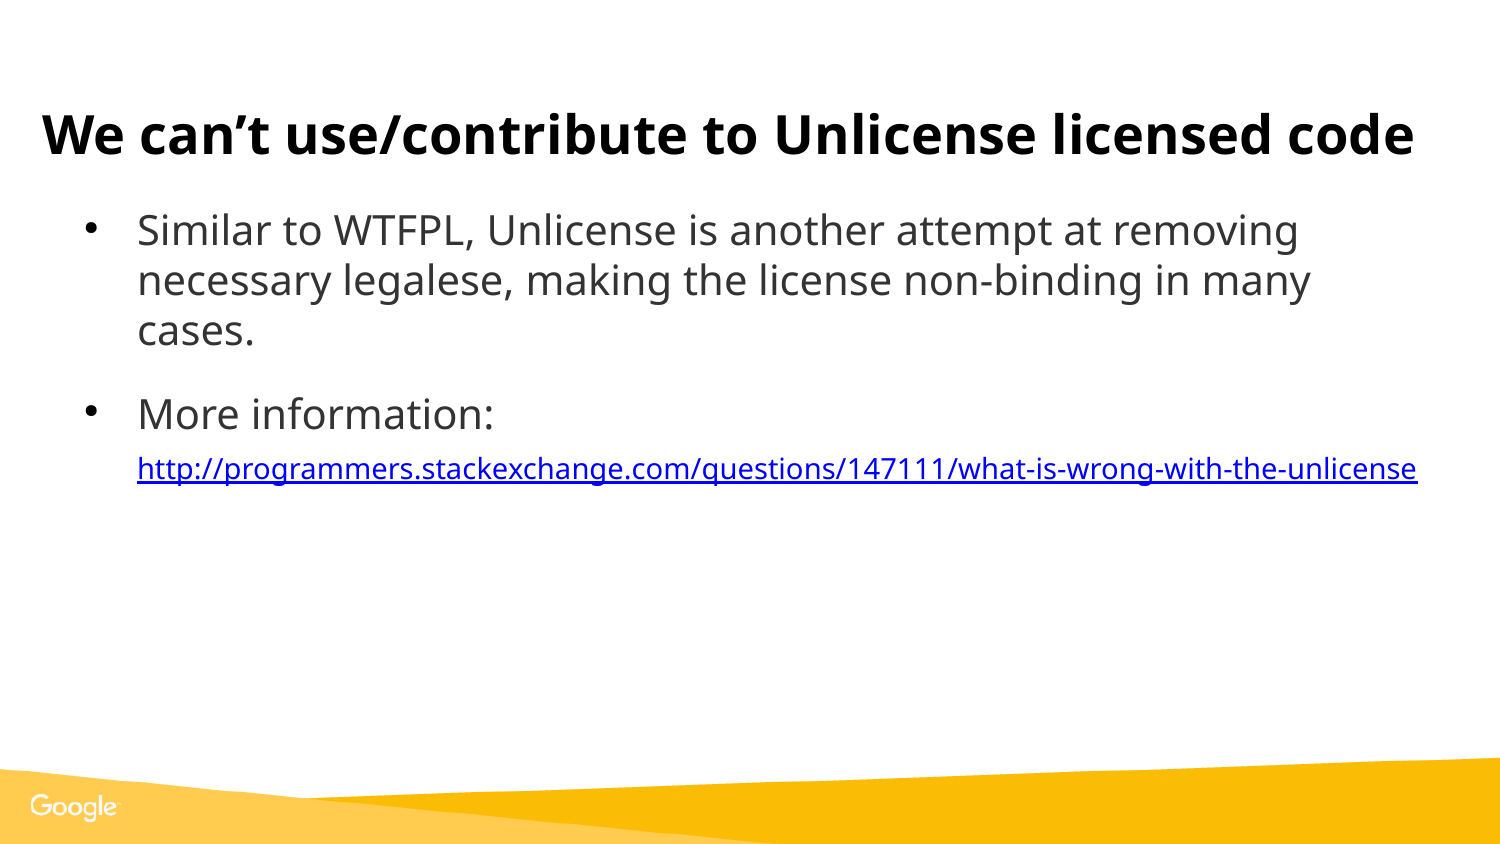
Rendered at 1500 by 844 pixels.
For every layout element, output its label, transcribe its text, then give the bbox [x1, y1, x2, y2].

text_box We can’t use/contribute to Unlicense licensed code [27, 85, 1478, 210]
picture [0, 0, 1500, 844]
list Similar to WTFPL, Unlicense is another attempt at removing necessary legalese, making the license non-binding in many cases. More information: http://programmers.stackexchange.com/questions/147111/what-is-wrong-with-the-unlicense [51, 210, 1449, 750]
